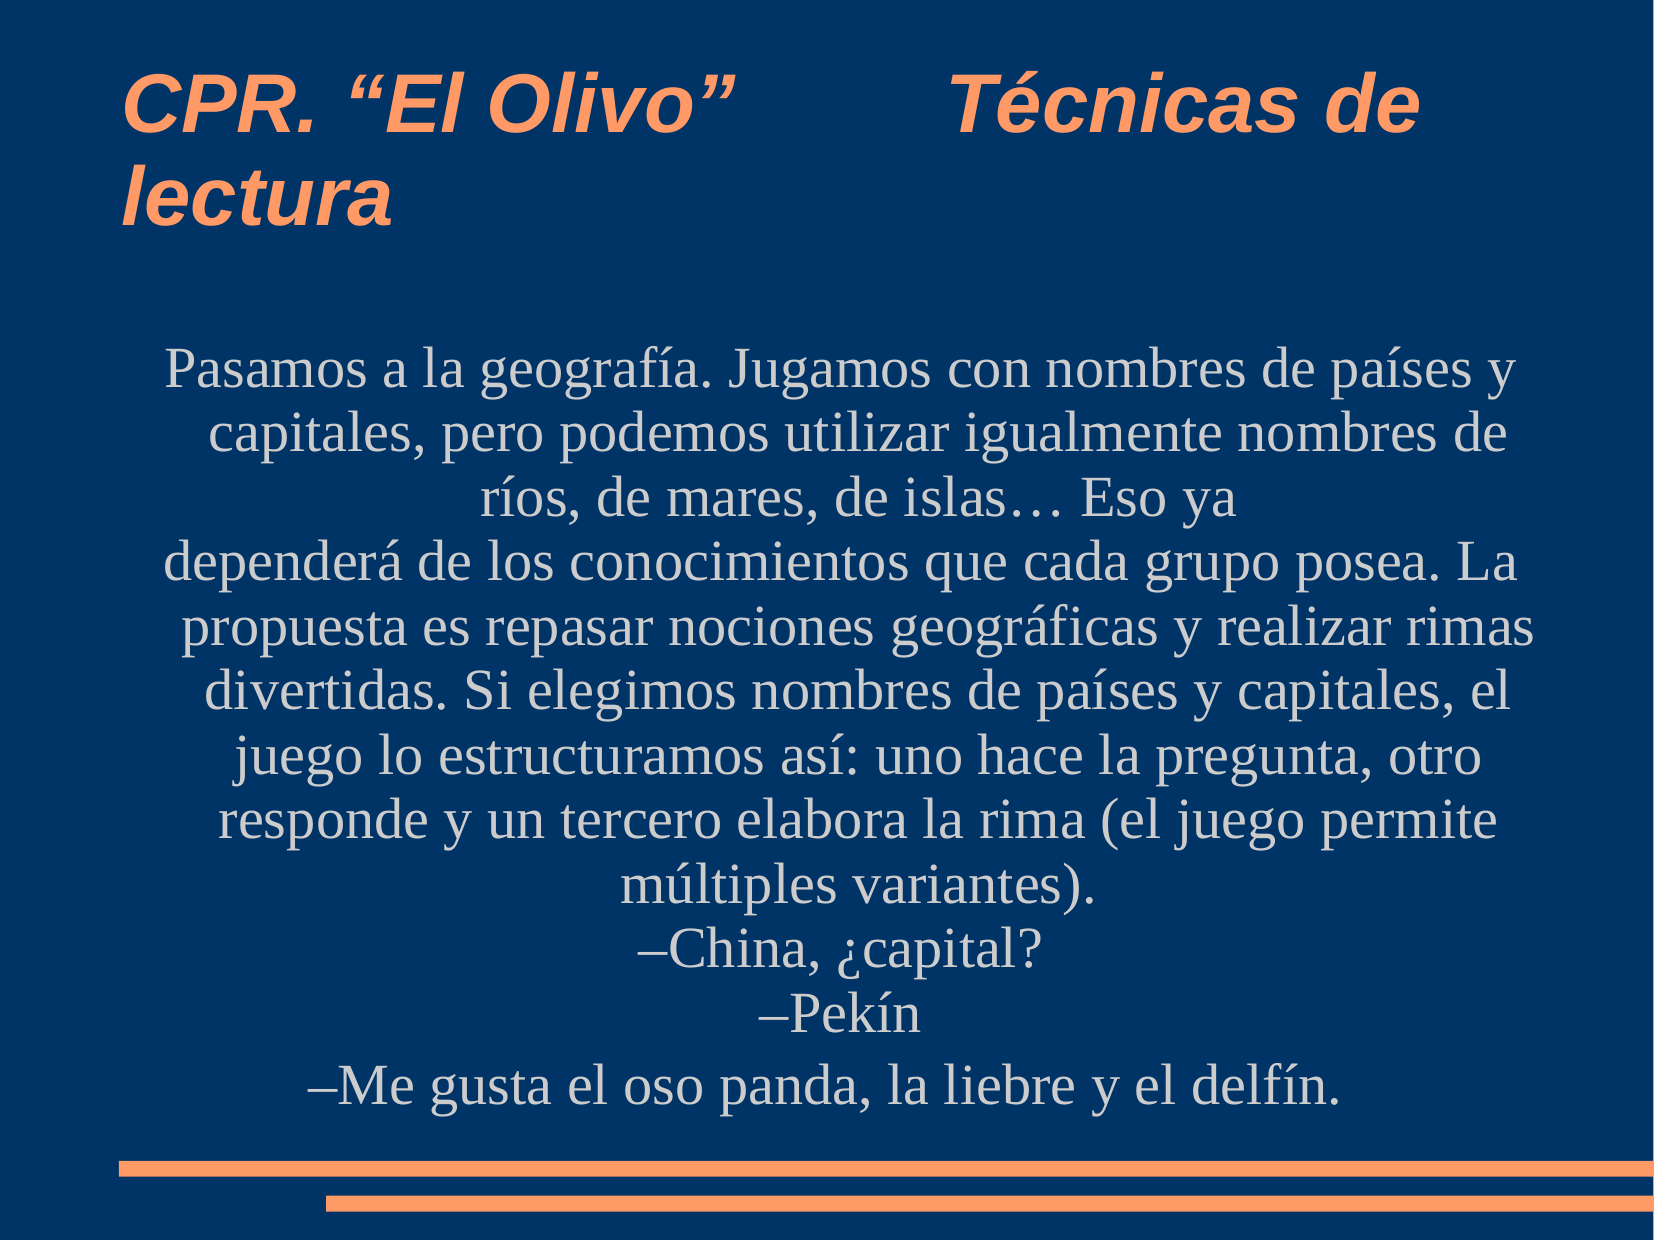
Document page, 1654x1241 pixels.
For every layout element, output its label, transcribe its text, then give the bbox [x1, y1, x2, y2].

title CPR. “El Olivo” Técnicas de lectura [121, 46, 1534, 254]
subtitle Pasamos a la geografía. Jugamos con nombres de países y capitales, pero podemos utilizar igualmente nombres de ríos, de mares, de islas… Eso ya dependerá de los conocimientos que cada grupo posea. La propuesta es repasar nociones geográficas y realizar rimas divertidas. Si elegimos nombres de países y capitales, el juego lo estructuramos así: uno hace la pregunta, otro responde y un tercero elabora la rima (el juego permite múltiples variantes). –China, ¿capital? –Pekín –Me gusta el oso panda, la liebre y el delfín. [121, 298, 1561, 1156]
